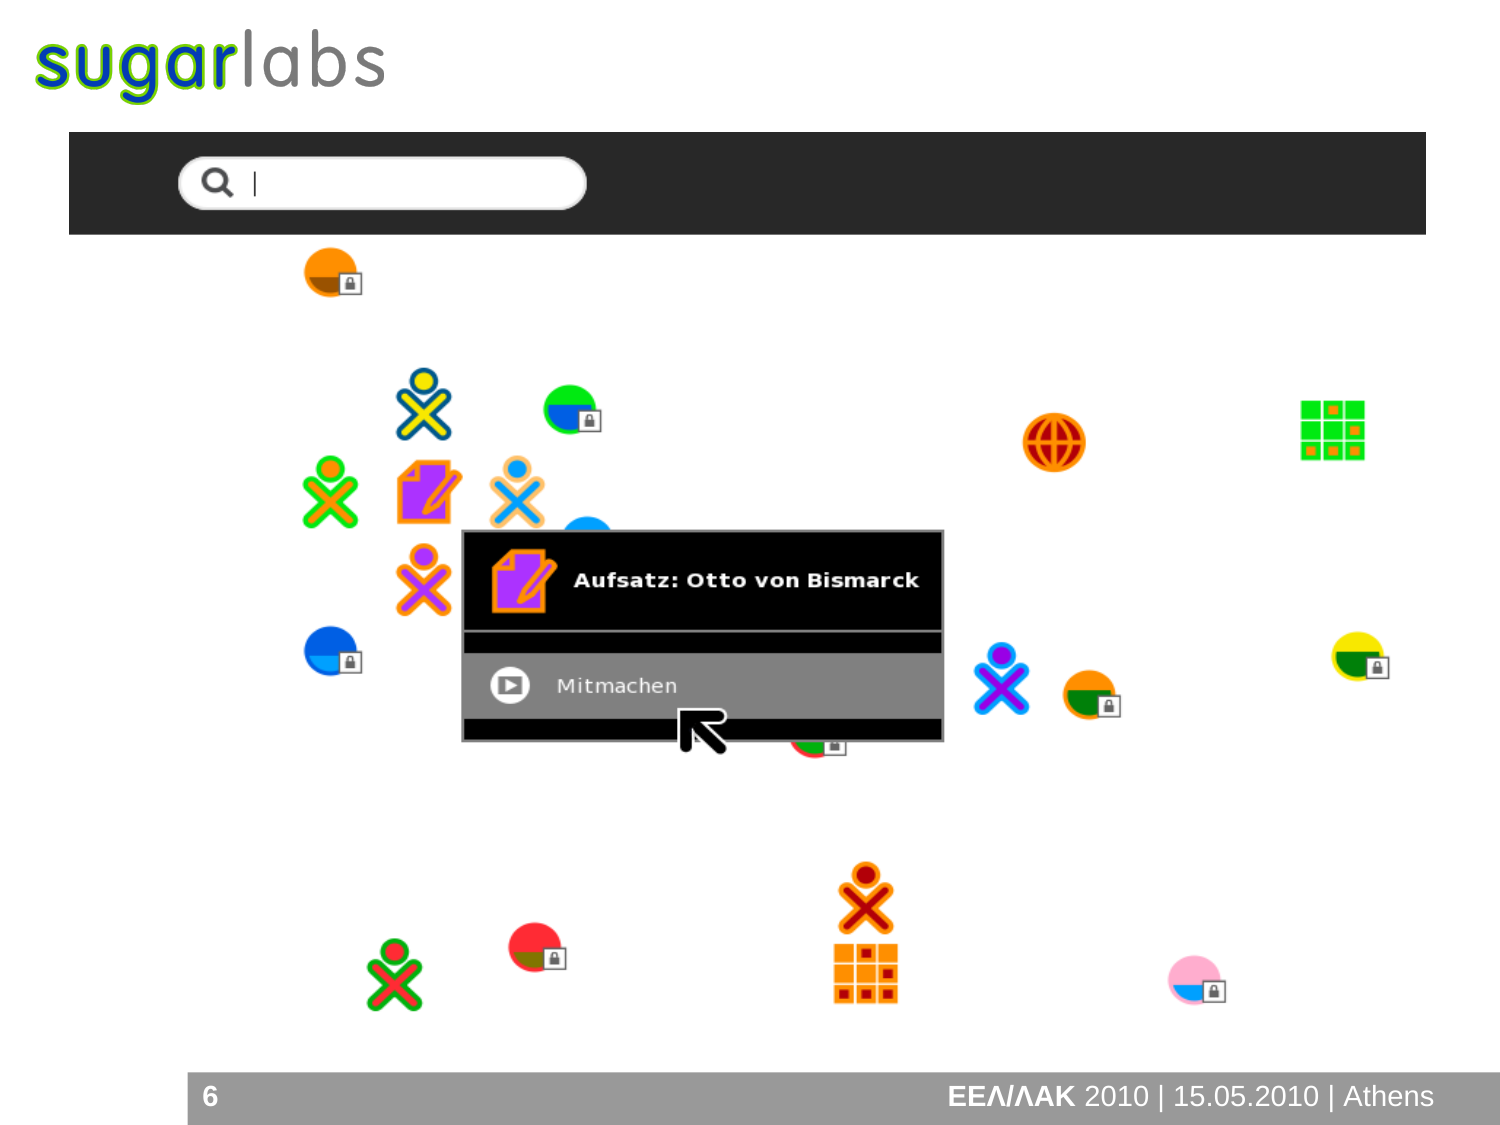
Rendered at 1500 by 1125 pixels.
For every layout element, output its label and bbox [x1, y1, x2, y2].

picture [35, 29, 384, 105]
picture [69, 132, 1426, 1036]
